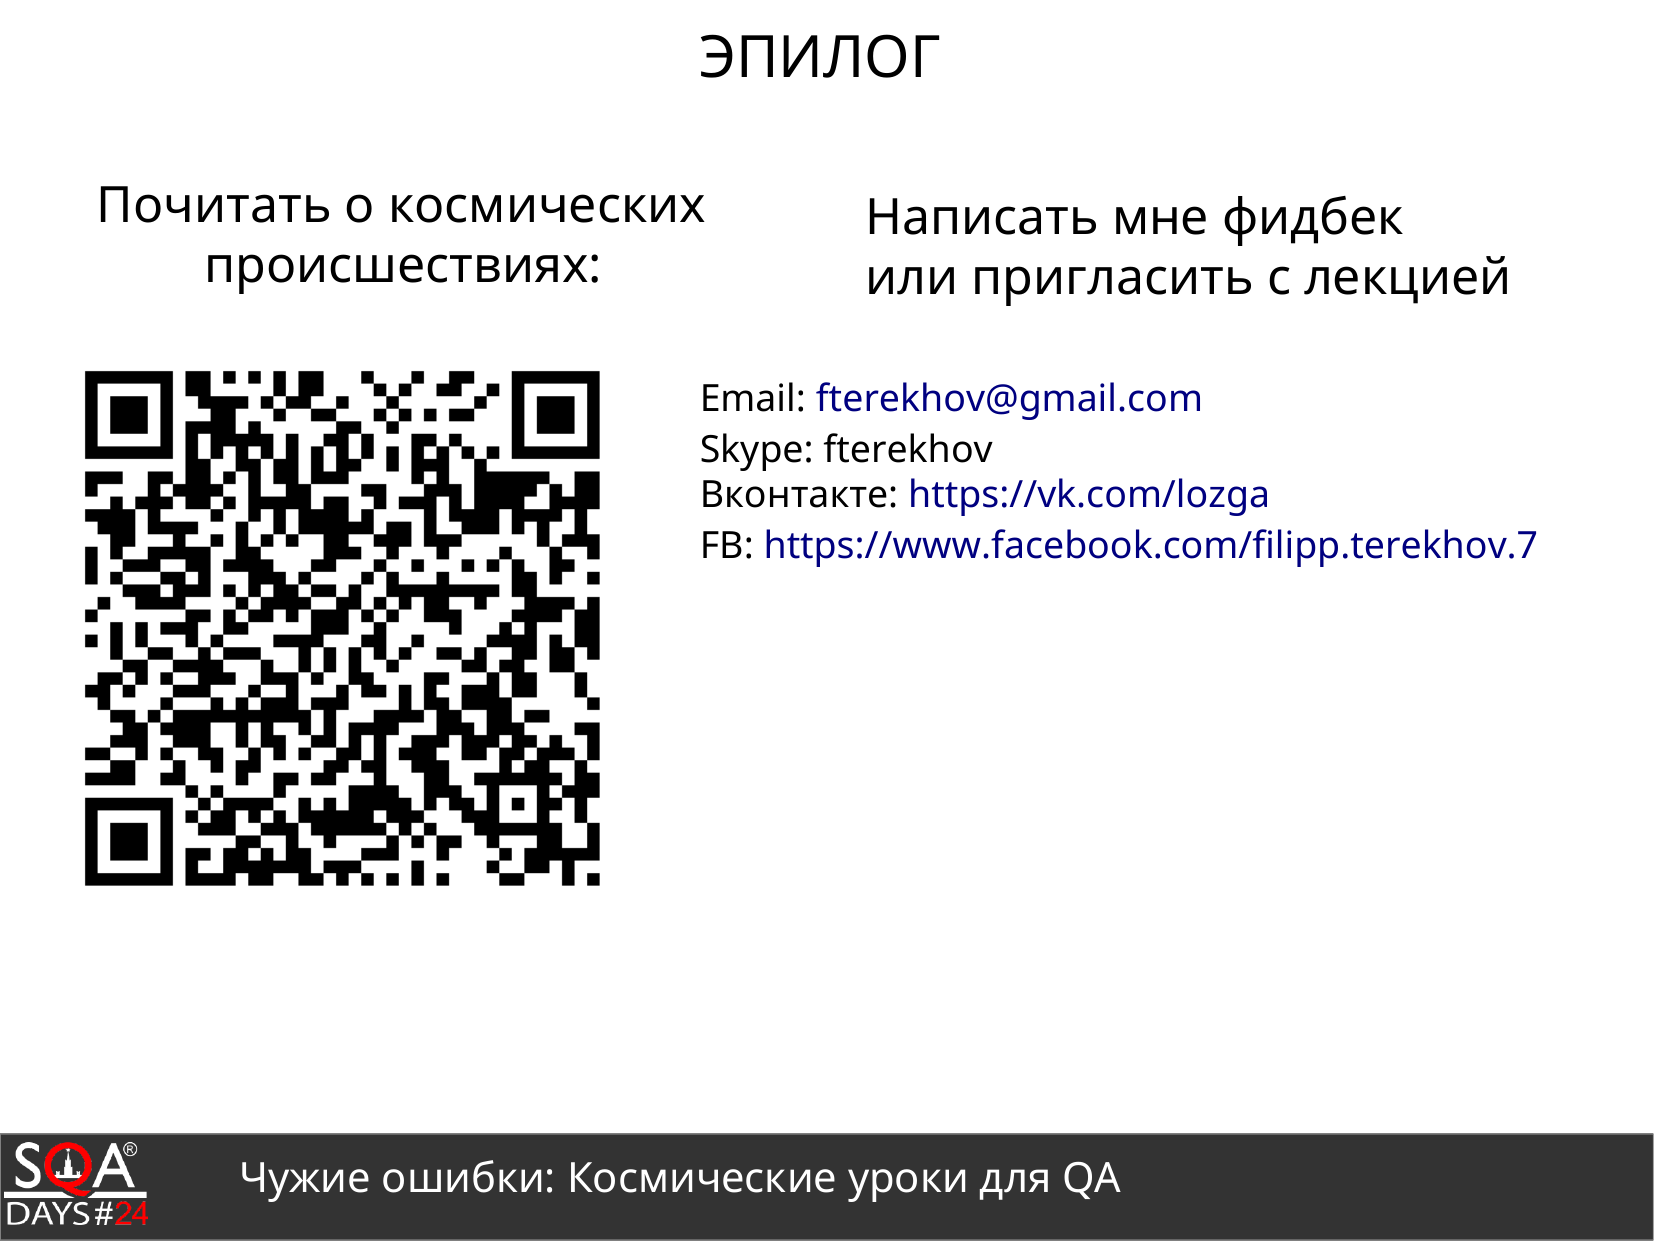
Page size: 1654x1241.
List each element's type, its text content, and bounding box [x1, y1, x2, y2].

text_box Написать мне фидбек или пригласить с лекцией [850, 177, 1536, 313]
text_box [0, 1133, 1654, 1241]
text_box [838, 165, 1302, 271]
text_box Чужие ошибки: Космические уроки для QA [224, 1145, 1607, 1229]
picture [4, 1142, 148, 1225]
text_box Email: fterekhov@gmail.com Skype: fterekhov Вконтакте: https://vk.com/lozga FB: https://www.facebook.com/filipp.terekhov.7 [685, 366, 1630, 768]
text_box Почитать о космических происшествиях: [82, 165, 736, 301]
text_box ЭПИЛОГ [684, 11, 969, 97]
picture [35, 321, 650, 936]
